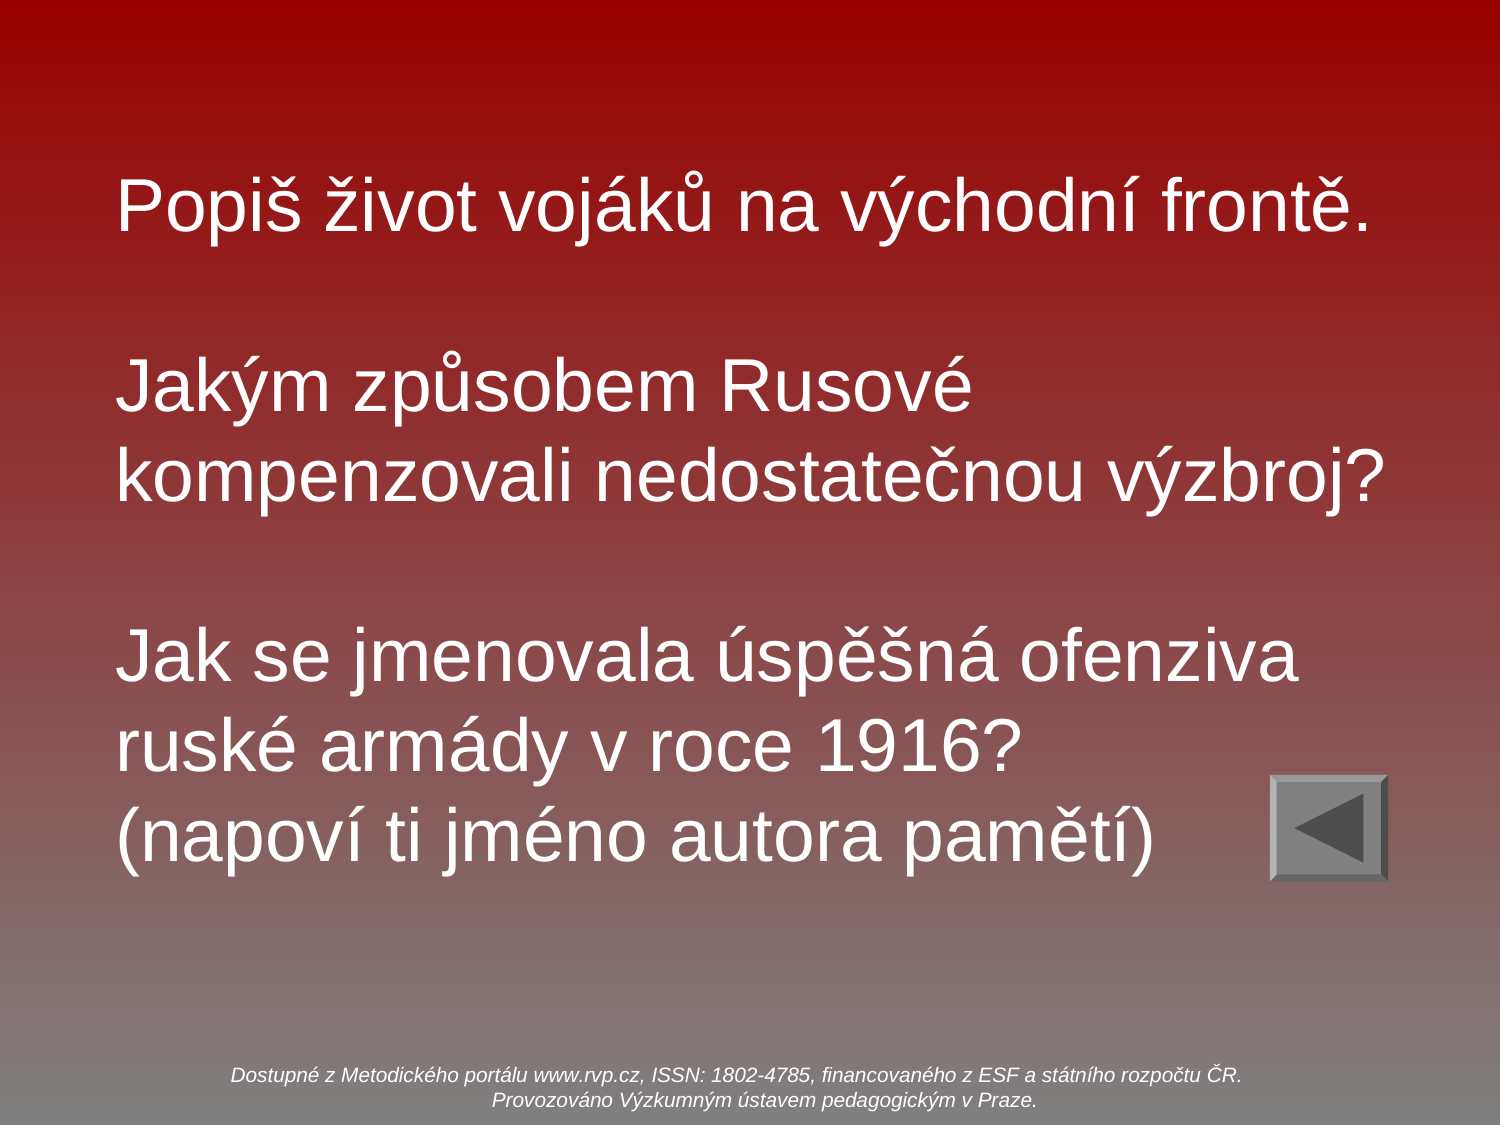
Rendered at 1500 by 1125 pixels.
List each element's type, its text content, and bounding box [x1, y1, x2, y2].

text_box Dostupné z Metodického portálu www.rvp.cz, ISSN: 1802-4785, financovaného z ESF a státního rozpočtu ČR. Provozováno Výzkumným ústavem pedagogickým v Praze. [159, 1054, 1320, 1120]
text_box [1271, 774, 1389, 882]
title Popiš život vojáků na východní frontě. Jakým způsobem Rusové kompenzovali nedostatečnou výzbroj? Jak se jmenovala úspěšná ofenziva ruské armády v roce 1916? (napoví ti jméno autora pamětí) [100, 149, 1451, 975]
